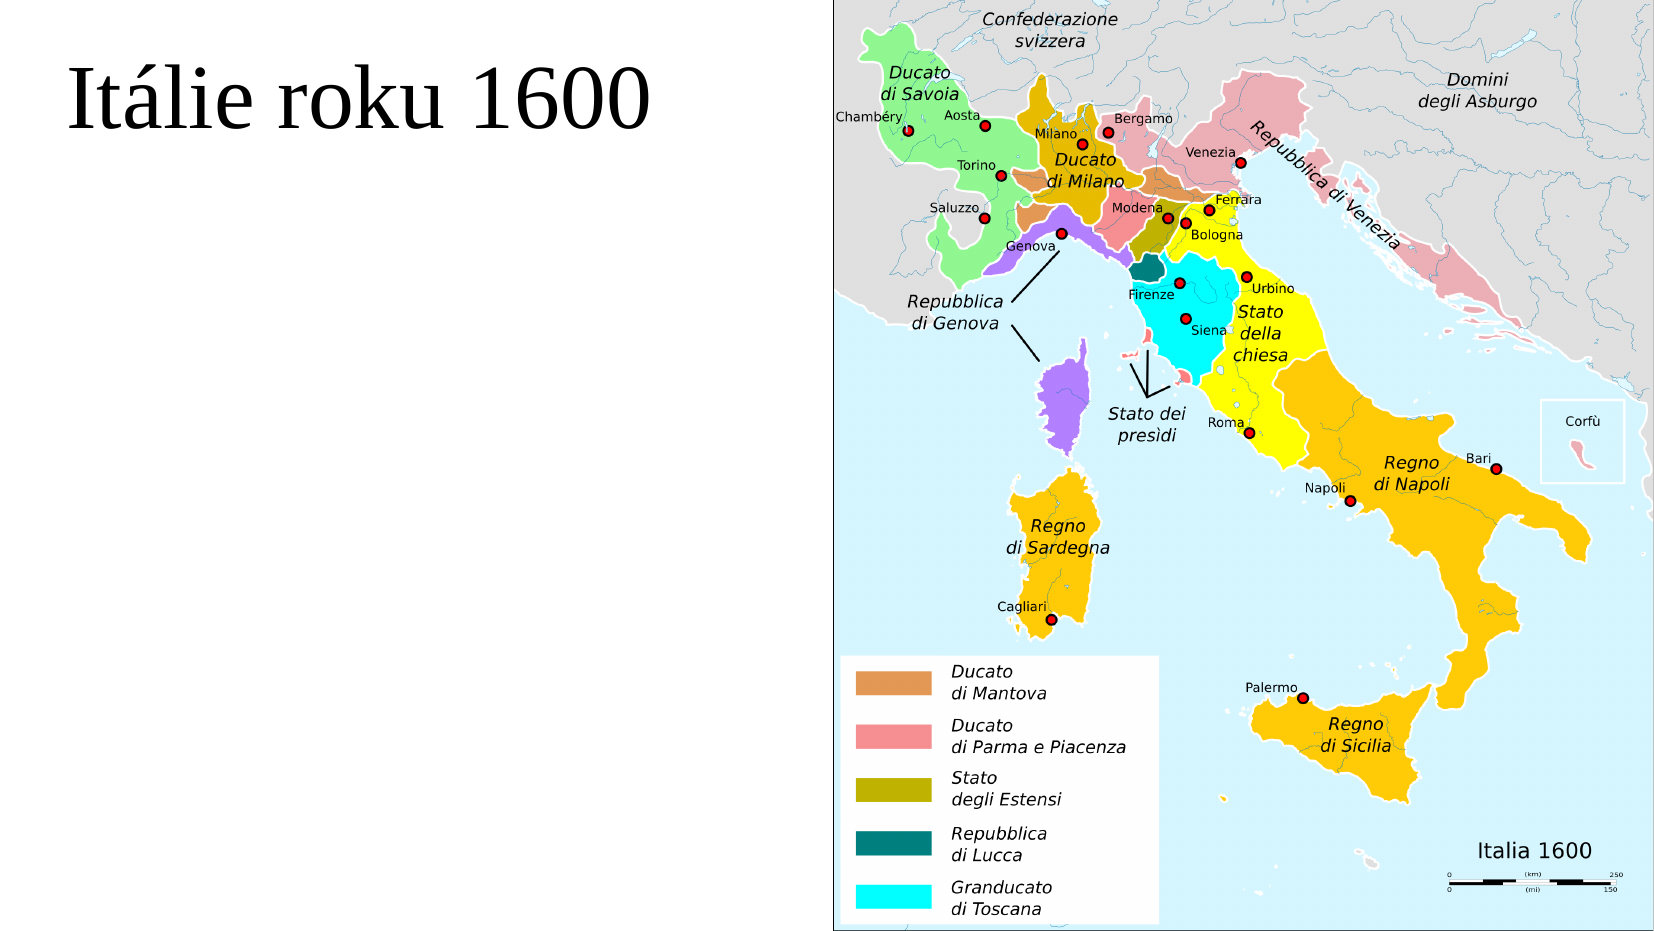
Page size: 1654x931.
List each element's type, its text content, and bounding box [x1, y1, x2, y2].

picture [833, 0, 1654, 931]
title Itálie roku 1600 [15, 0, 706, 196]
